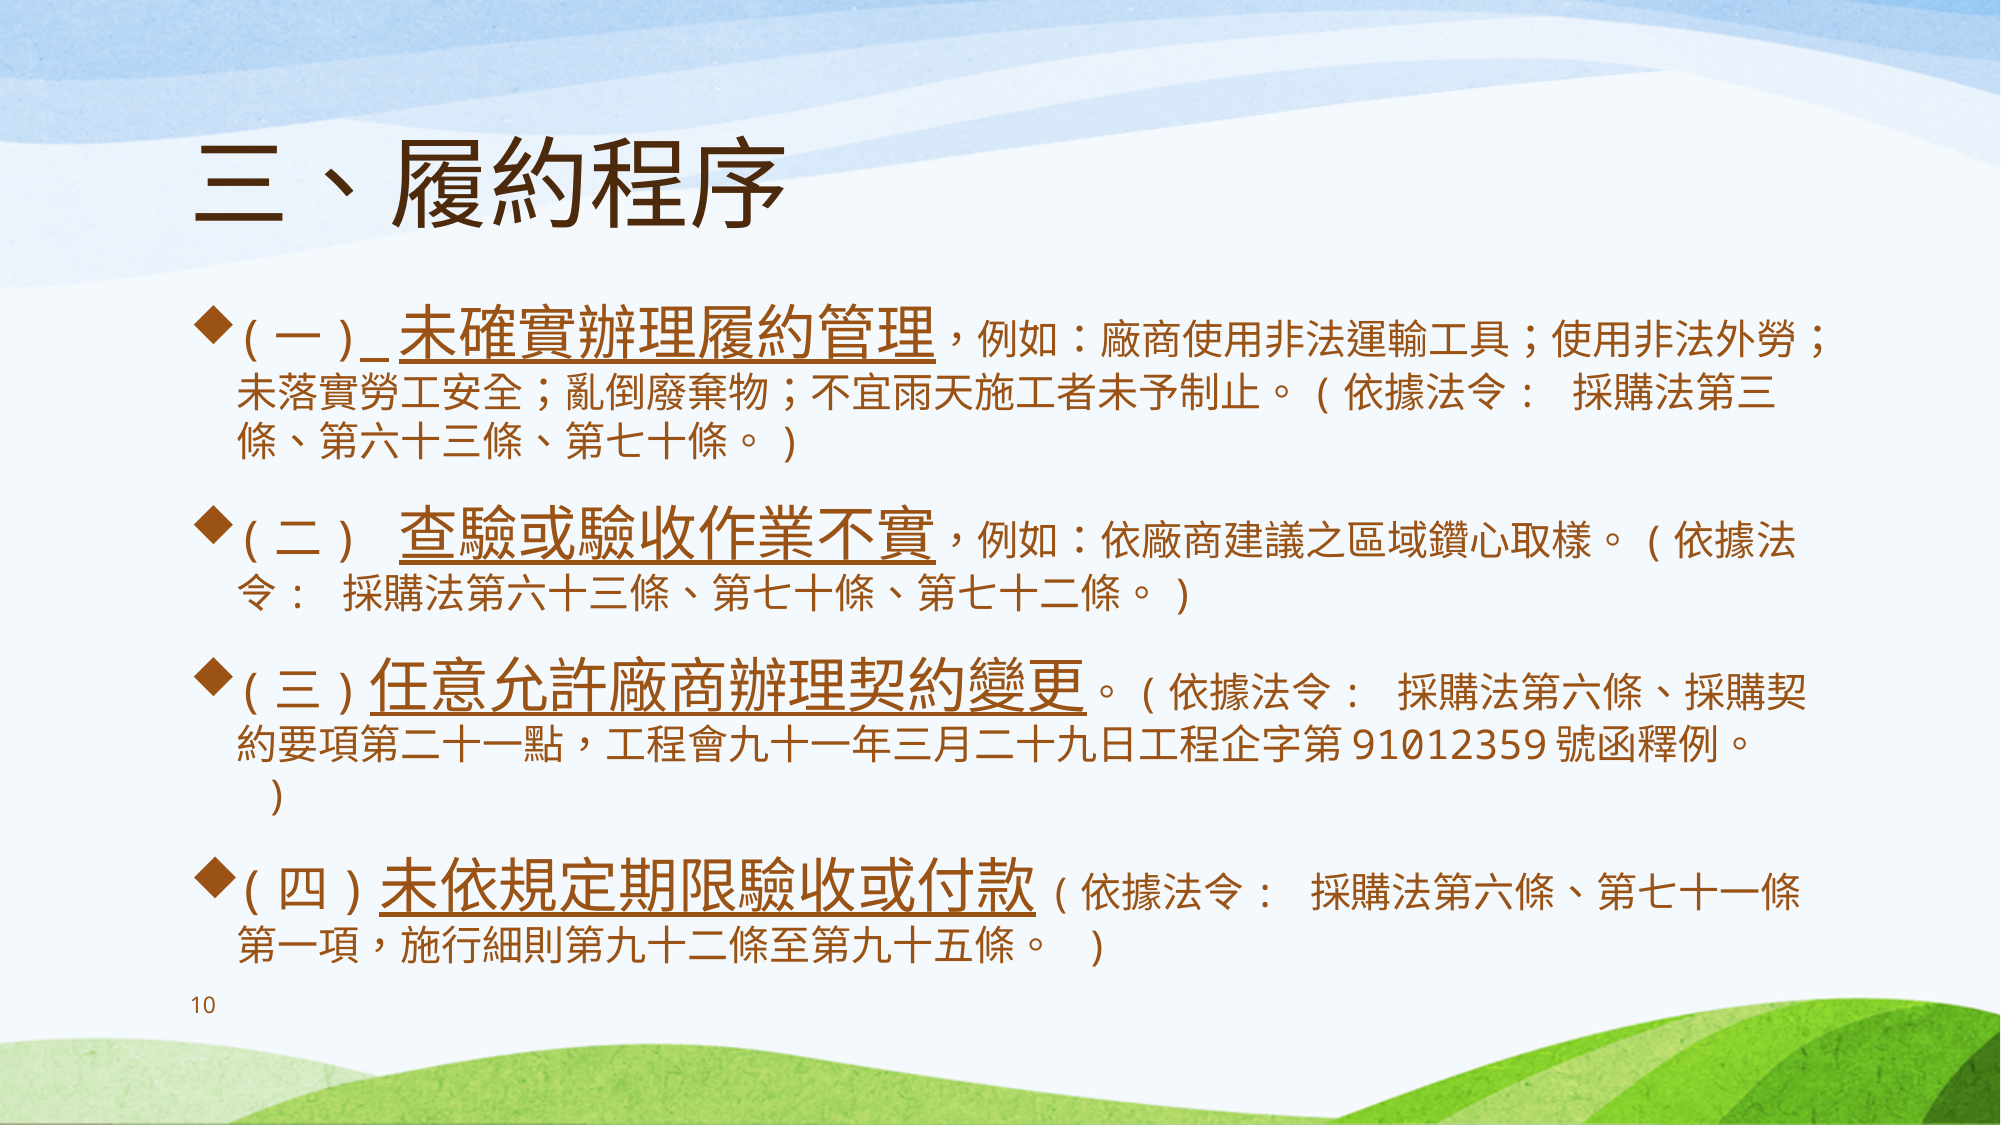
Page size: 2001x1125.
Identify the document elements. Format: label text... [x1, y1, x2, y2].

title 三、履約程序 [174, 50, 1825, 250]
picture [0, 0, 2001, 1125]
slide_number <編號> [174, 987, 300, 1025]
list (一) 未確實辦理履約管理，例如：廠商使用非法運輸工具；使用非法外勞；未落實勞工安全；亂倒廢棄物；不宜雨天施工者未予制止。(依據法令: 採購法第三條、第六十三條、第七十條。) (二) 查驗或驗收作業不實，例如：依廠商建議之區域鑽心取樣。(依據法令: 採購法第六十三條、第七十條、第七十二條。) (三)任意允許廠商辦理契約變更。(依據法令: 採購法第六條、採購契約要項第二十一點，工程會九十一年三月二十九日工程企字第91012359號函釋例。 ) (四)未依規定期限驗收或付款(依據法令: 採購法第六條、第七十一條第一項，施行細則第九十二條至第九十五條。 ) [174, 287, 1825, 982]
